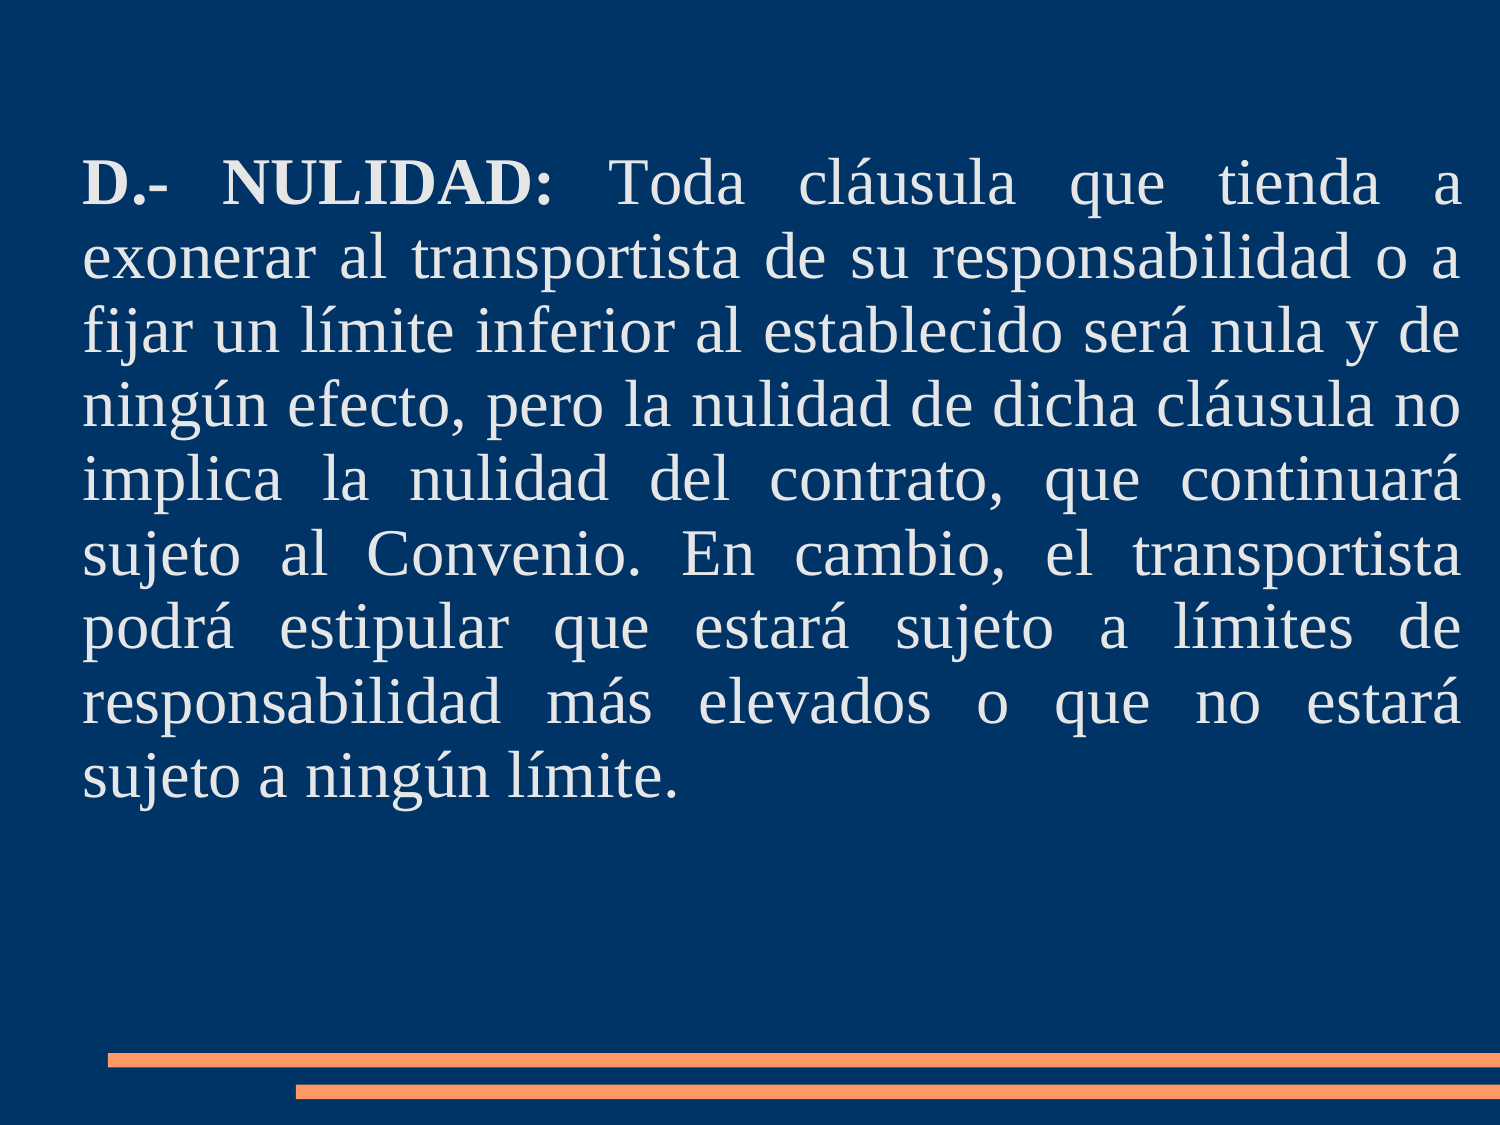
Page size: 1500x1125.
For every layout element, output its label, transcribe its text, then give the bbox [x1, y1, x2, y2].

list D.- NULIDAD: Toda cláusula que tienda a exonerar al transportista de su responsabilidad o a fijar un límite inferior al establecido será nula y de ningún efecto, pero la nulidad de dicha cláusula no implica la nulidad del contrato, que continuará sujeto al Convenio. En cambio, el transportista podrá estipular que estará sujeto a límites de responsabilidad más elevados o que no estará sujeto a ningún límite. [82, 35, 1465, 993]
